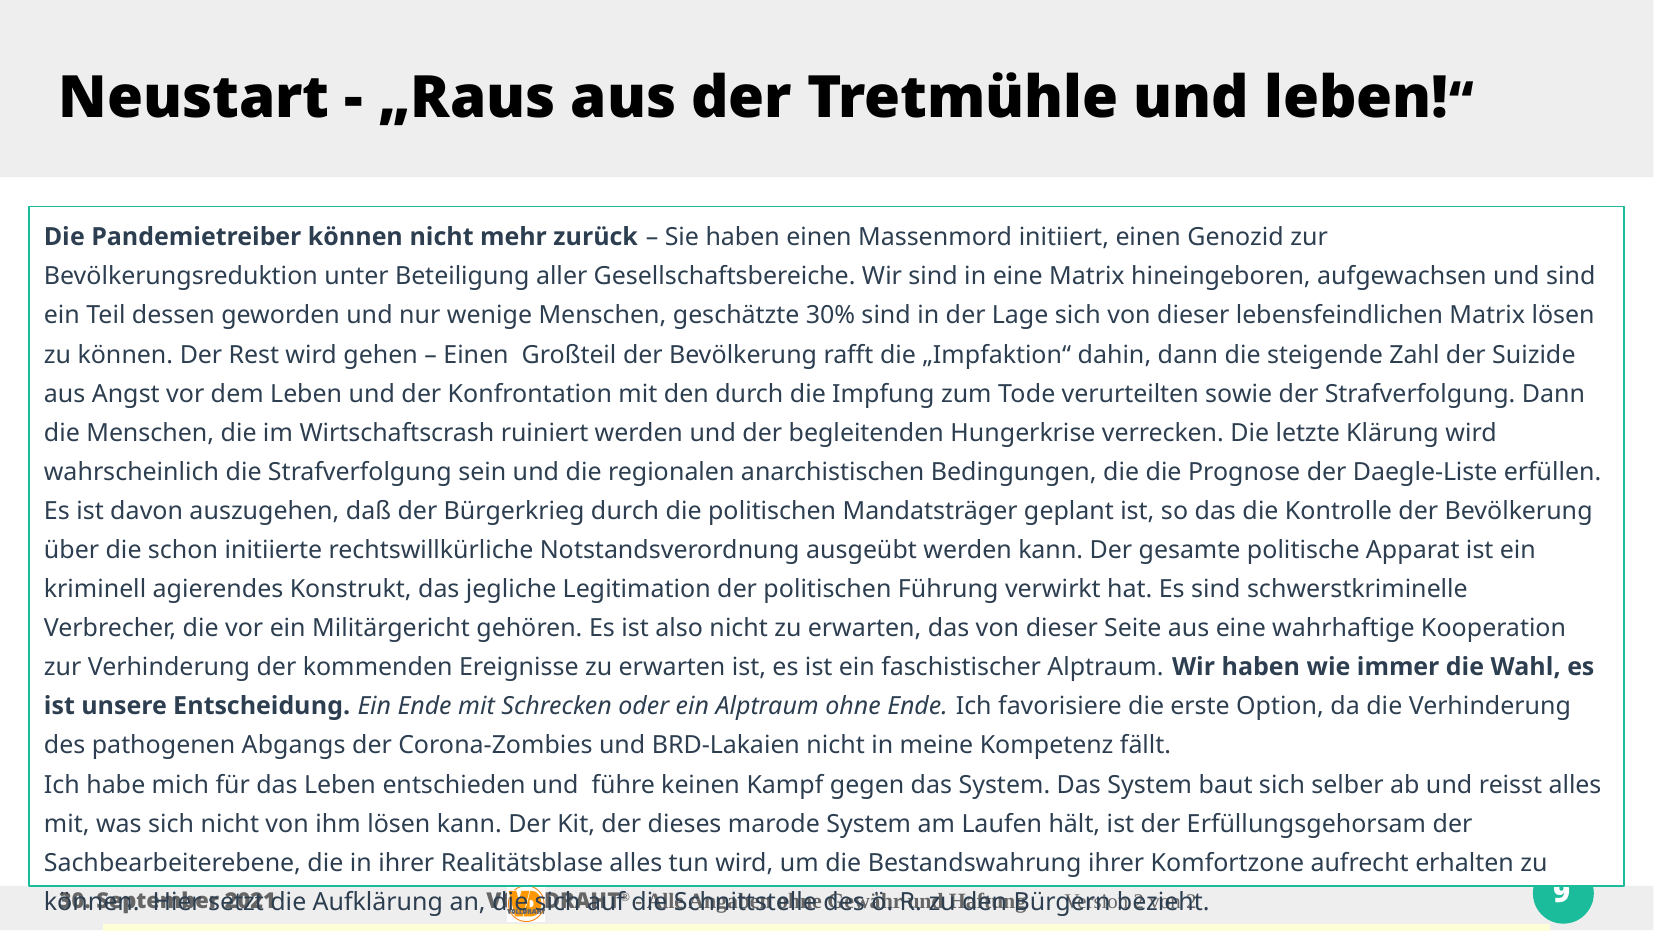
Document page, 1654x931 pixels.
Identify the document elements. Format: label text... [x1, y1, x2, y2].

text_box Die Pandemietreiber können nicht mehr zurück – Sie haben einen Massenmord initiiert, einen Genozid zur Bevölkerungsreduktion unter Beteiligung aller Gesellschaftsbereiche. Wir sind in eine Matrix hineingeboren, aufgewachsen und sind ein Teil dessen geworden und nur wenige Menschen, geschätzte 30% sind in der Lage sich von dieser lebensfeindlichen Matrix lösen zu können. Der Rest wird gehen – Einen Großteil der Bevölkerung rafft die „Impfaktion“ dahin, dann die steigende Zahl der Suizide aus Angst vor dem Leben und der Konfrontation mit den durch die Impfung zum Tode verurteilten sowie der Strafverfolgung. Dann die Menschen, die im Wirtschaftscrash ruiniert werden und der begleitenden Hungerkrise verrecken. Die letzte Klärung wird wahrscheinlich die Strafverfolgung sein und die regionalen anarchistischen Bedingungen, die die Prognose der Daegle-Liste erfüllen. Es ist davon auszugehen, daß der Bürgerkrieg durch die politischen Mandatsträger geplant ist, so das die Kontrolle der Bevölkerung über die schon initiierte rechtswillkürliche Notstandsverordnung ausgeübt werden kann. Der gesamte politische Apparat ist ein kriminell agierendes Konstrukt, das jegliche Legitimation der politischen Führung verwirkt hat. Es sind schwerstkriminelle Verbrecher, die vor ein Militärgericht gehören. Es ist also nicht zu erwarten, das von dieser Seite aus eine wahrhaftige Kooperation zur Verhinderung der kommenden Ereignisse zu erwarten ist, es ist ein faschistischer Alptraum. Wir haben wie immer die Wahl, es ist unsere Entscheidung. Ein Ende mit Schrecken oder ein Alptraum ohne Ende. Ich favorisiere die erste Option, da die Verhinderung des pathogenen Abgangs der Corona-Zombies und BRD-Lakaien nicht in meine Kompetenz fällt. Ich habe mich für das Leben entschieden und führe keinen Kampf gegen das System. Das System baut sich selber ab und reisst alles mit, was sich nicht von ihm lösen kann. Der Kit, der dieses marode System am Laufen hält, ist der Erfüllungsgehorsam der Sachbearbeiterebene, die in ihrer Realitätsblase alles tun wird, um die Bestandswahrung ihrer Komfortzone aufrecht erhalten zu können. Hier setzt die Aufklärung an, die sich auf die Schnittstelle des ö. R. zu den Bürgern bezieht. Ich fordere auf, nicht mehr betrogen zu werden, ich mache den Betrug nicht mehr mit. [29, 206, 1624, 886]
title Neustart - „Raus aus der Tretmühle und leben!“ [58, 29, 1595, 148]
picture [507, 887, 545, 922]
